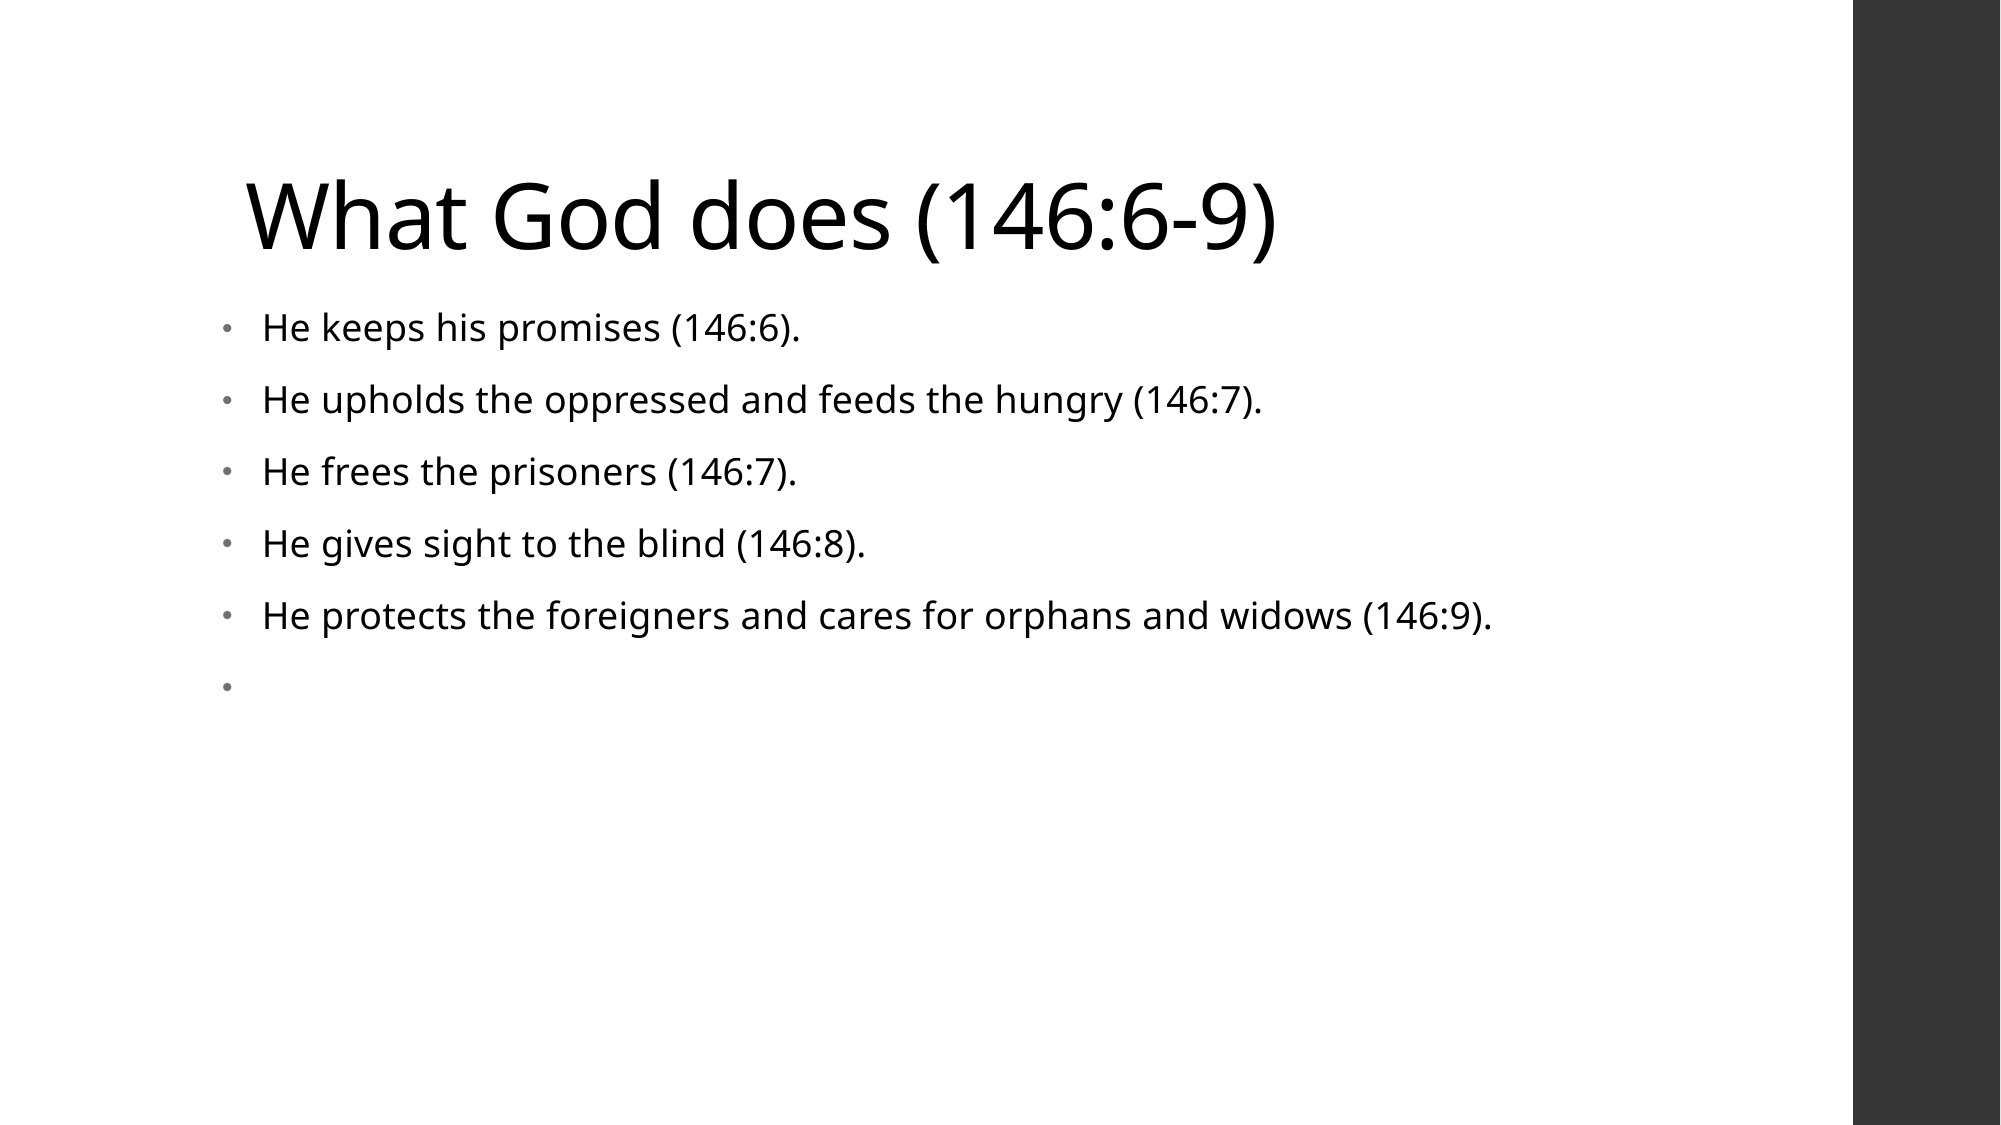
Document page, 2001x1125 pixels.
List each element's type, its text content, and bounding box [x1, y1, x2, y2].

title What God does (146:6-9) [206, 60, 1797, 278]
list He keeps his promises (146:6). He upholds the oppressed and feeds the hungry (146:7). He frees the prisoners (146:7). He gives sight to the blind (146:8). He protects the foreigners and cares for orphans and widows (146:9). [206, 299, 1617, 1014]
